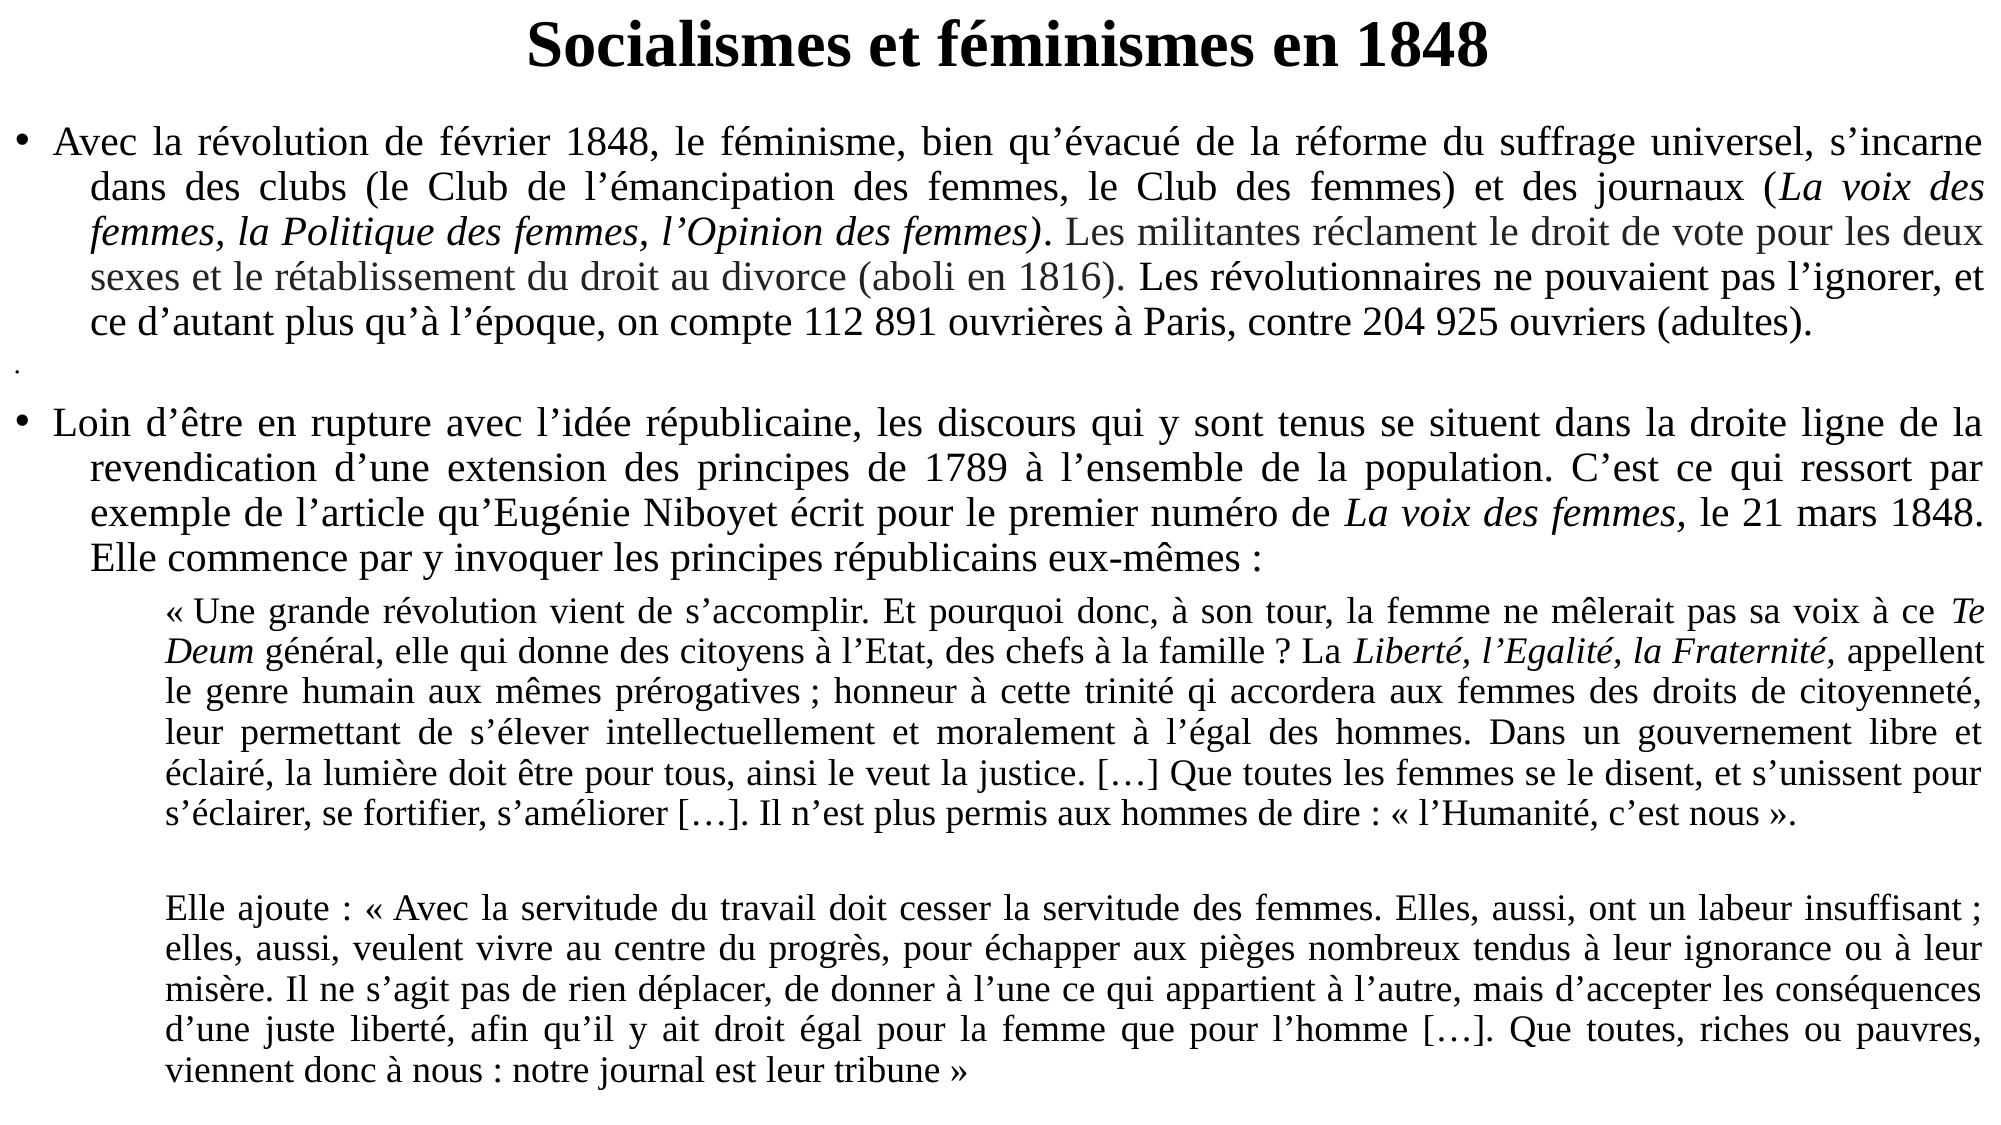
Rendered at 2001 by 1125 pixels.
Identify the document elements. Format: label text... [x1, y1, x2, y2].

title Socialismes et féminismes en 1848 [0, 0, 2000, 90]
list Avec la révolution de février 1848, le féminisme, bien qu’évacué de la réforme du suffrage universel, s’incarne dans des clubs (le Club de l’émancipation des femmes, le Club des femmes) et des journaux (La voix des femmes, la Politique des femmes, l’Opinion des femmes). Les militantes réclament le droit de vote pour les deux sexes et le rétablissement du droit au divorce (aboli en 1816). Les révolutionnaires ne pouvaient pas l’ignorer, et ce d’autant plus qu’à l’époque, on compte 112 891 ouvrières à Paris, contre 204 925 ouvriers (adultes). Loin d’être en rupture avec l’idée républicaine, les discours qui y sont tenus se situent dans la droite ligne de la revendication d’une extension des principes de 1789 à l’ensemble de la population. C’est ce qui ressort par exemple de l’article qu’Eugénie Niboyet écrit pour le premier numéro de La voix des femmes, le 21 mars 1848. Elle commence par y invoquer les principes républicains eux-mêmes : « Une grande révolution vient de s’accomplir. Et pourquoi donc, à son tour, la femme ne mêlerait pas sa voix à ce Te Deum général, elle qui donne des citoyens à l’Etat, des chefs à la famille ? La Liberté, l’Egalité, la Fraternité, appellent le genre humain aux mêmes prérogatives ; honneur à cette trinité qi accordera aux femmes des droits de citoyenneté, leur permettant de s’élever intellectuellement et moralement à l’égal des hommes. Dans un gouvernement libre et éclairé, la lumière doit être pour tous, ainsi le veut la justice. […] Que toutes les femmes se le disent, et s’unissent pour s’éclairer, se fortifier, s’améliorer […]. Il n’est plus permis aux hommes de dire : « l’Humanité, c’est nous ». Elle ajoute : « Avec la servitude du travail doit cesser la servitude des femmes. Elles, aussi, ont un labeur insuffisant ; elles, aussi, veulent vivre au centre du progrès, pour échapper aux pièges nombreux tendus à leur ignorance ou à leur misère. Il ne s’agit pas de rien déplacer, de donner à l’une ce qui appartient à l’autre, mais d’accepter les conséquences d’une juste liberté, afin qu’il y ait droit égal pour la femme que pour l’homme […]. Que toutes, riches ou pauvres, viennent donc à nous : notre journal est leur tribune » [0, 111, 2000, 1125]
